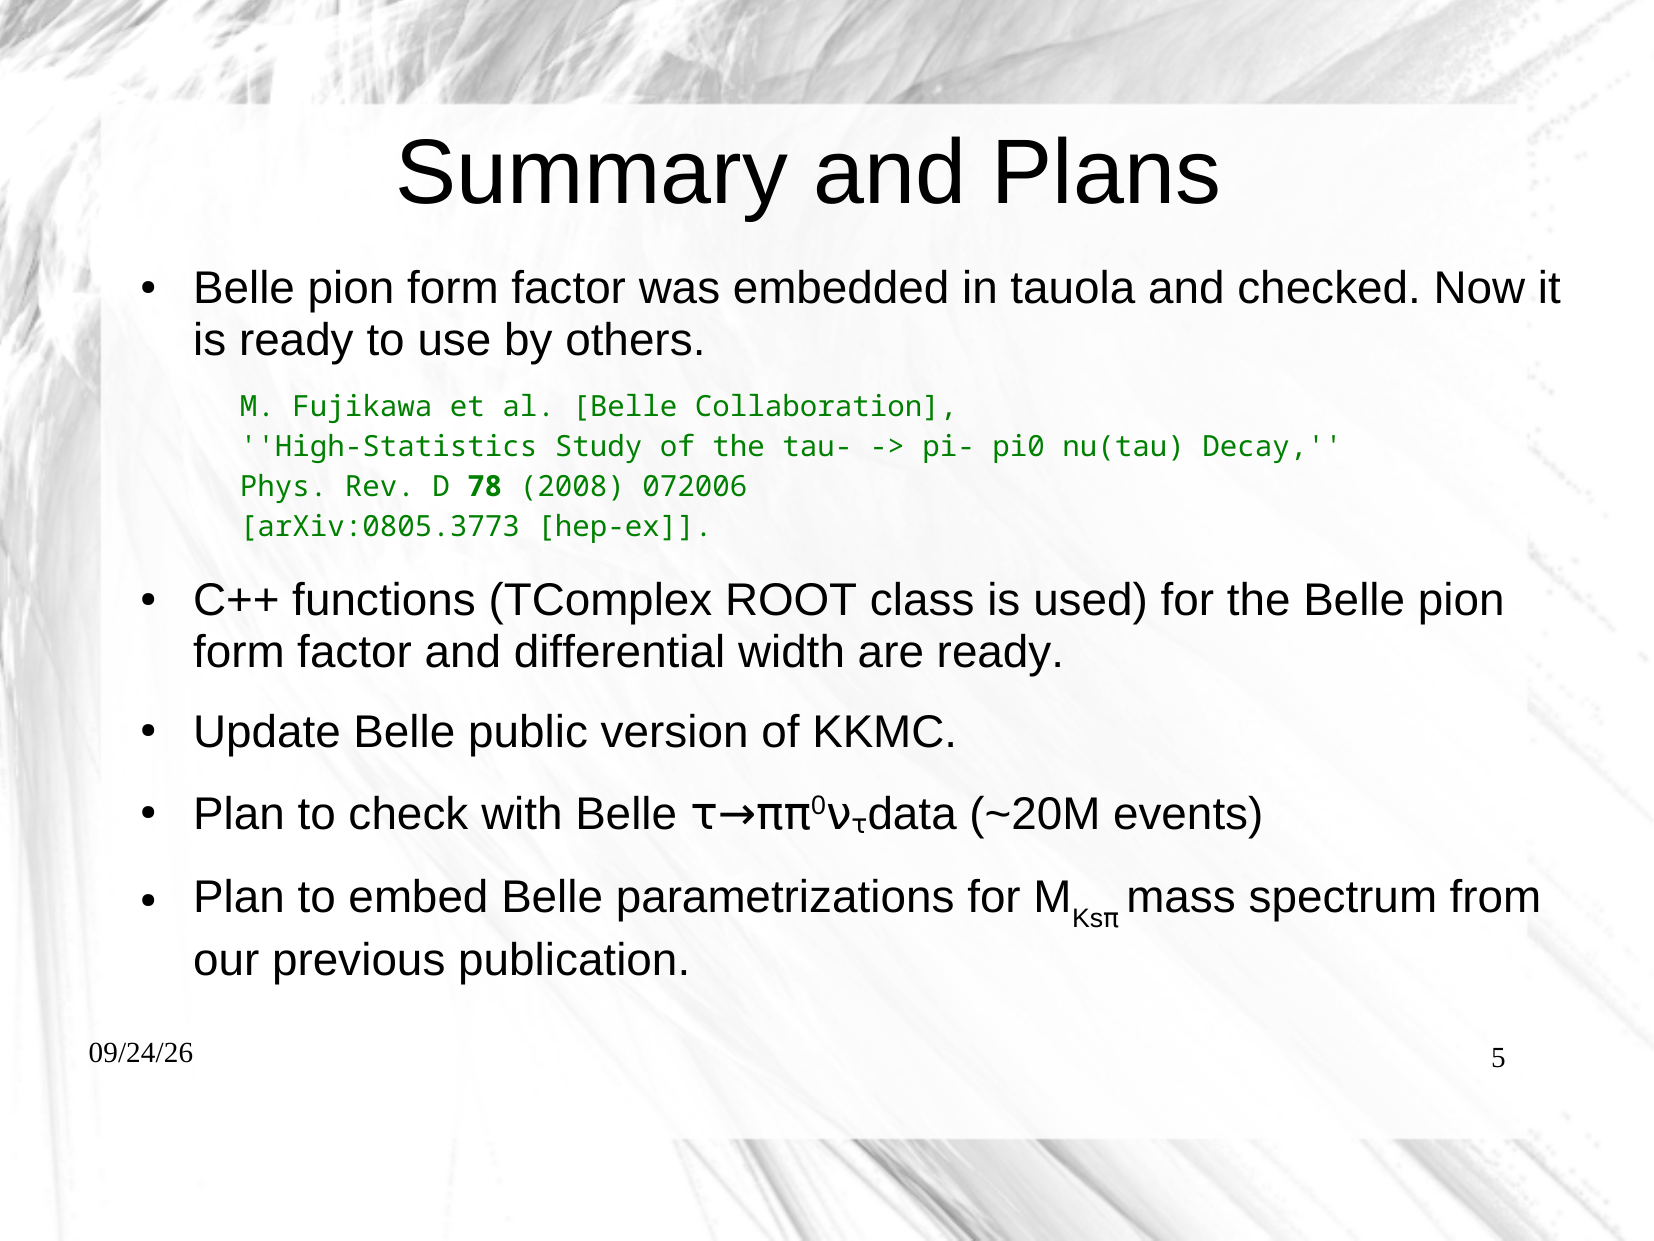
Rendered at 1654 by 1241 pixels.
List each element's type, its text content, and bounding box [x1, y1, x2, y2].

list Belle pion form factor was embedded in tauola and checked. Now it is ready to use by others. C++ functions (TComplex ROOT class is used) for the Belle pion form factor and differential width are ready. Update Belle public version of KKMC. Plan to check with Belle τ→ππ0ντdata (~20M events) Plan to embed Belle parametrizations for MKsπ mass spectrum from our previous publication. [122, 262, 1576, 1001]
title Summary and Plans [118, 119, 1501, 226]
text_box M. Fujikawa et al. [Belle Collaboration], ''High-Statistics Study of the tau- -> pi- pi0 nu(tau) Decay,'' Phys. Rev. D 78 (2008) 072006 [arXiv:0805.3773 [hep-ex]]. [225, 378, 1480, 526]
picture [0, 0, 1654, 1241]
